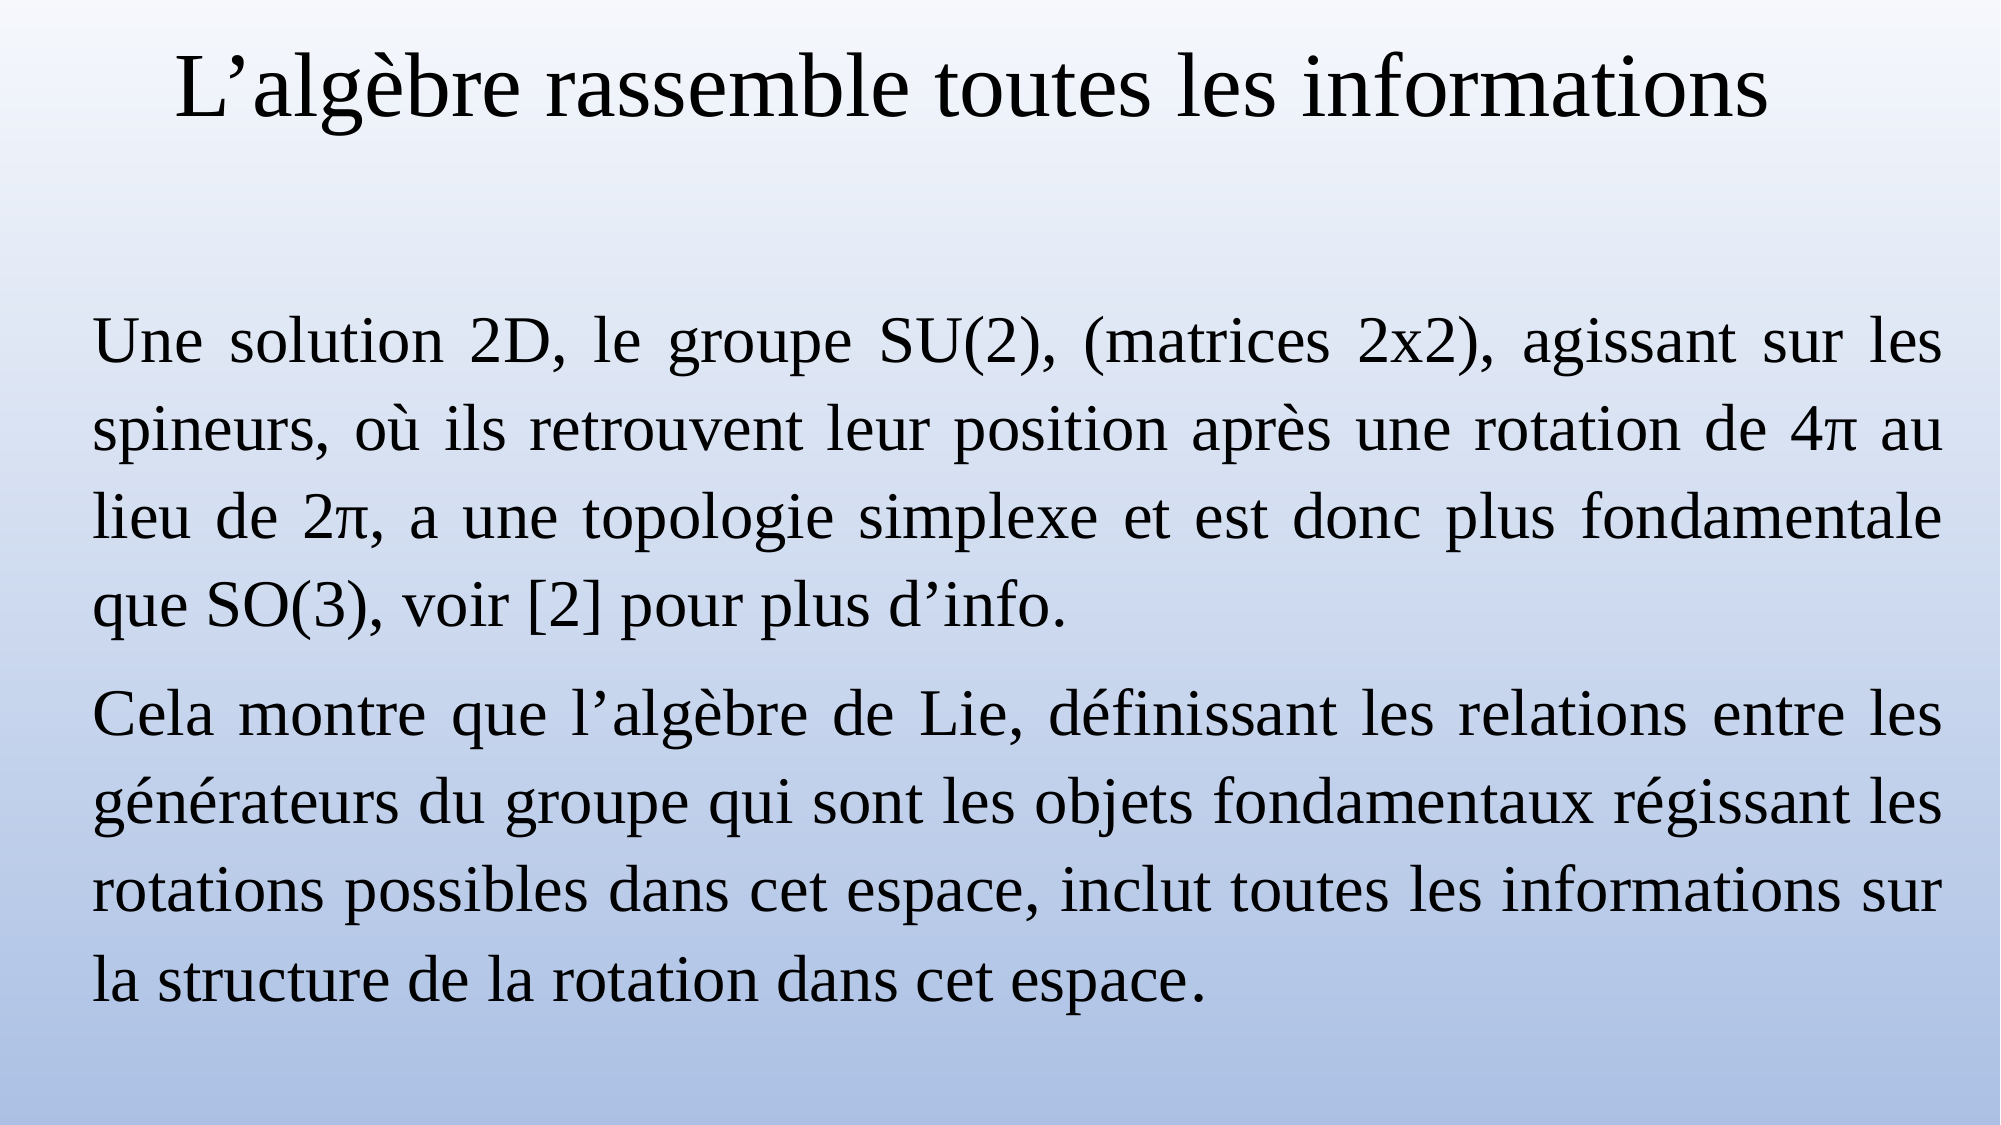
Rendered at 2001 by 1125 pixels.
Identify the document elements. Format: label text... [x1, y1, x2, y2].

title L’algèbre rassemble toutes les informations [0, 12, 1967, 161]
list Une solution 2D, le groupe SU(2), (matrices 2x2), agissant sur les spineurs, où ils retrouvent leur position après une rotation de 4π au lieu de 2π, a une topologie simplexe et est donc plus fondamentale que SO(3), voir [2] pour plus d’info. Cela montre que l’algèbre de Lie, définissant les relations entre les générateurs du groupe qui sont les objets fondamentaux régissant les rotations possibles dans cet espace, inclut toutes les informations sur la structure de la rotation dans cet espace. [77, 280, 1967, 1113]
